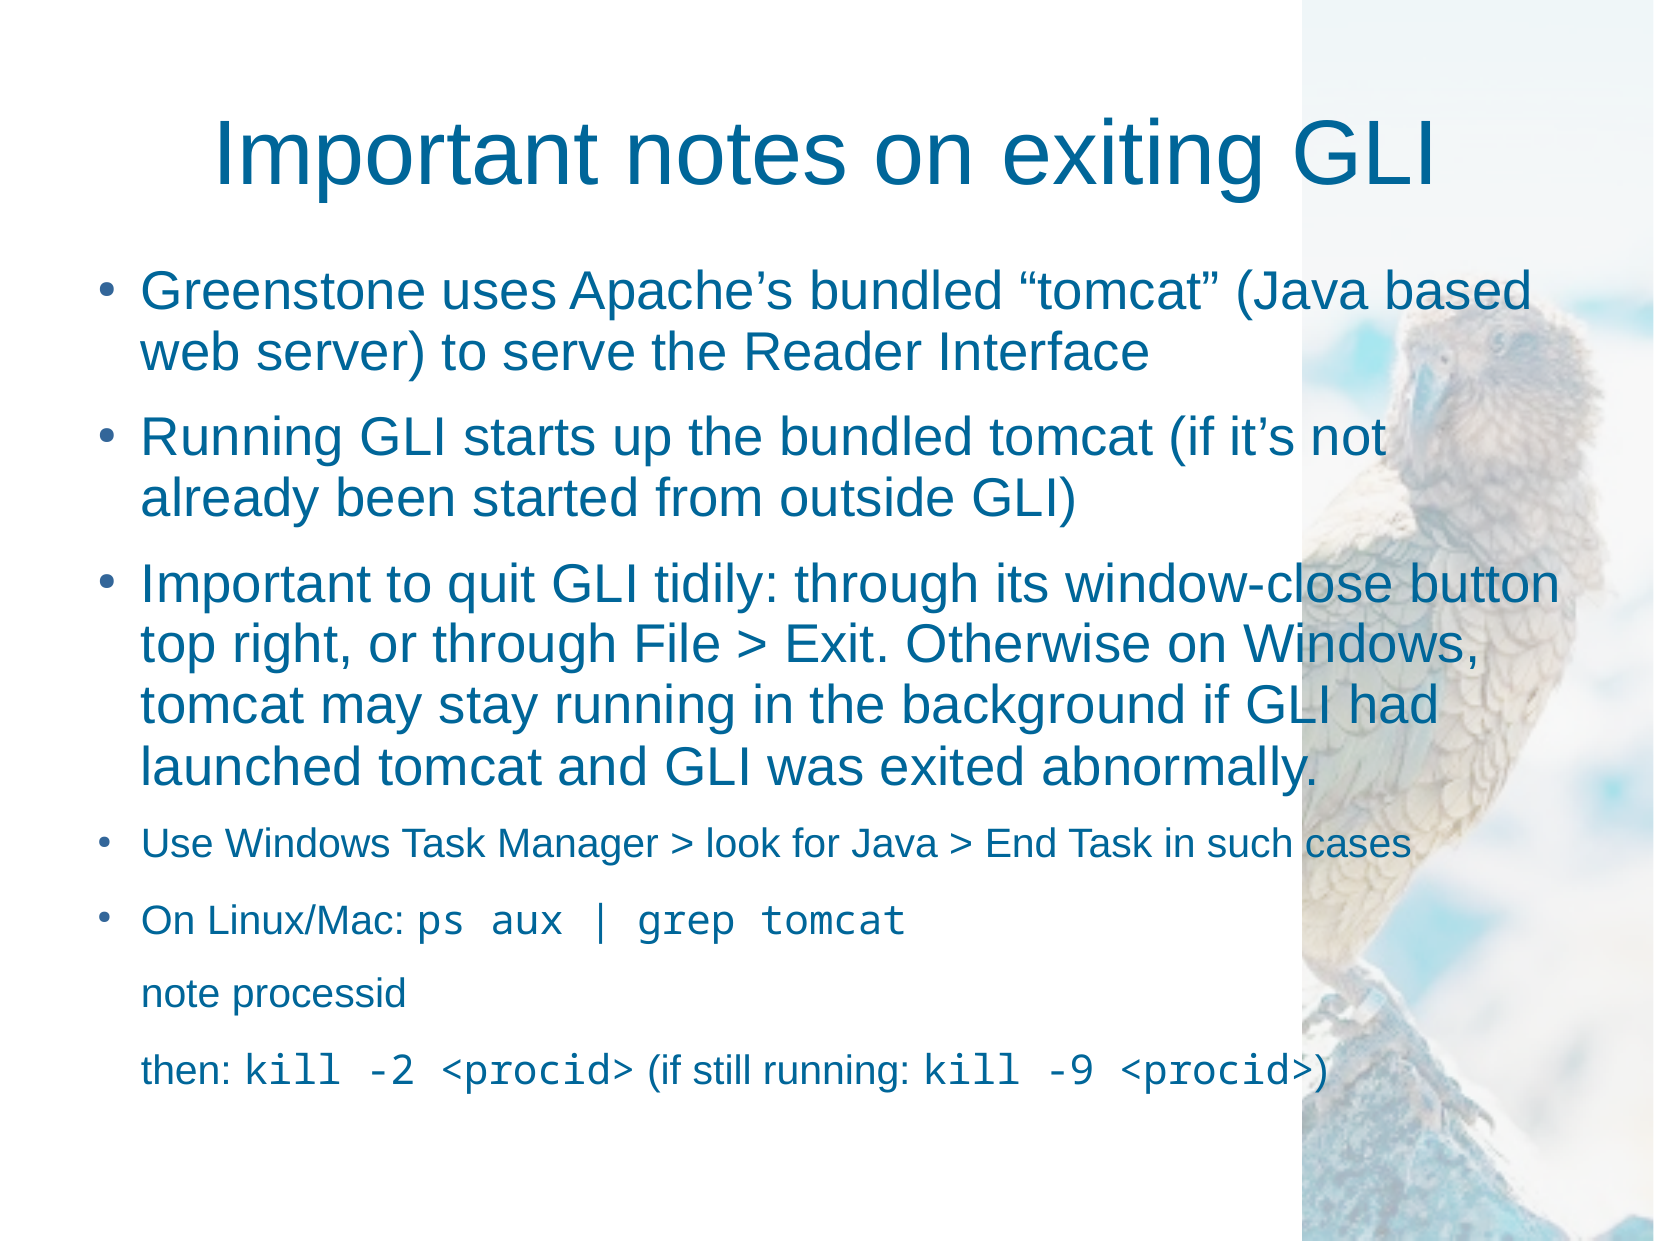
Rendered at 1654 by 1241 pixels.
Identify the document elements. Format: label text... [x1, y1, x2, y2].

list Greenstone uses Apache’s bundled “tomcat” (Java based web server) to serve the Reader Interface Running GLI starts up the bundled tomcat (if it’s not already been started from outside GLI) Important to quit GLI tidily: through its window-close button top right, or through File > Exit. Otherwise on Windows, tomcat may stay running in the background if GLI had launched tomcat and GLI was exited abnormally. Use Windows Task Manager > look for Java > End Task in such cases On Linux/Mac: ps aux | grep tomcat note processid then: kill -2 <procid> (if still running: kill -9 <procid>) [82, 260, 1571, 1111]
title Important notes on exiting GLI [82, 49, 1571, 257]
